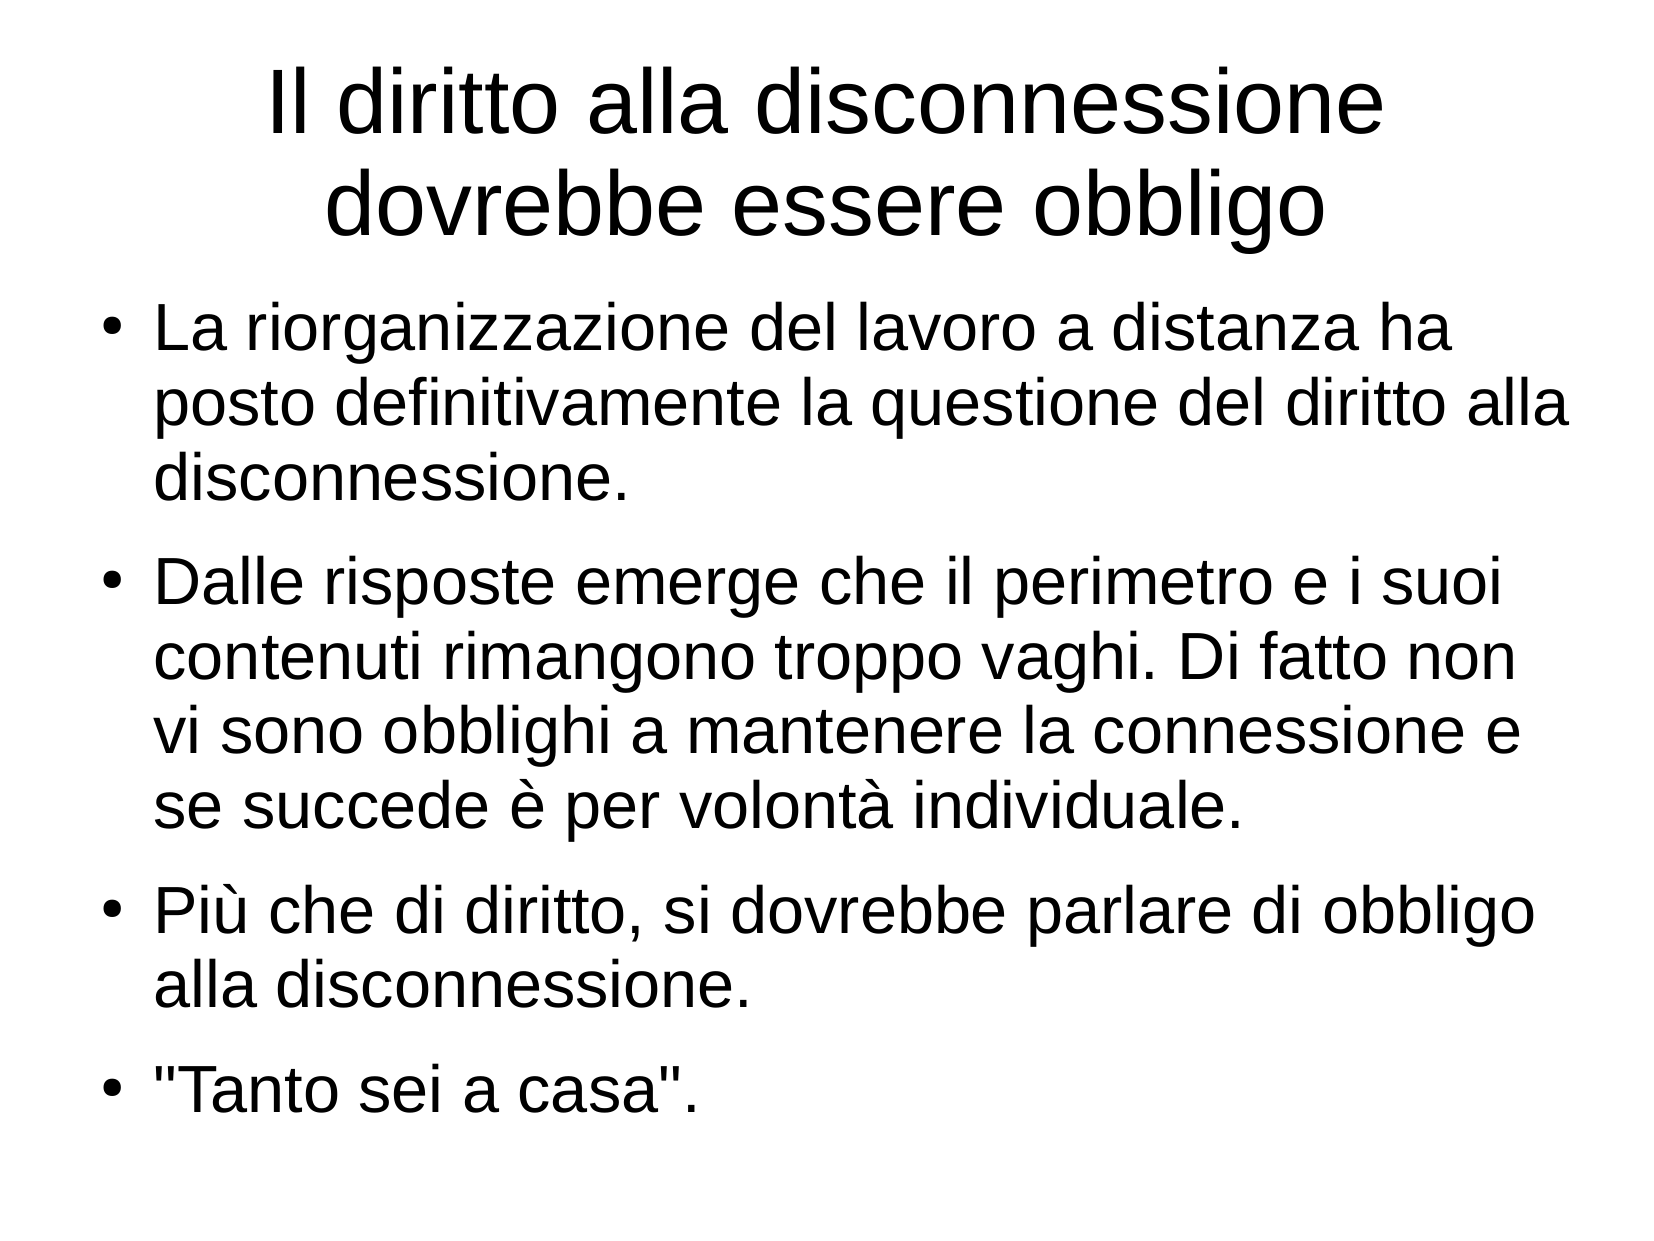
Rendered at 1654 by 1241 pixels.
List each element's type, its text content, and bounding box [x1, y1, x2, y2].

title Il diritto alla disconnessione dovrebbe essere obbligo [82, 49, 1571, 257]
list La riorganizzazione del lavoro a distanza ha posto definitivamente la questione del diritto alla disconnessione. Dalle risposte emerge che il perimetro e i suoi contenuti rimangono troppo vaghi. Di fatto non vi sono obblighi a mantenere la connessione e se succede è per volontà individuale. Più che di diritto, si dovrebbe parlare di obbligo alla disconnessione. "Tanto sei a casa". [82, 290, 1571, 1127]
